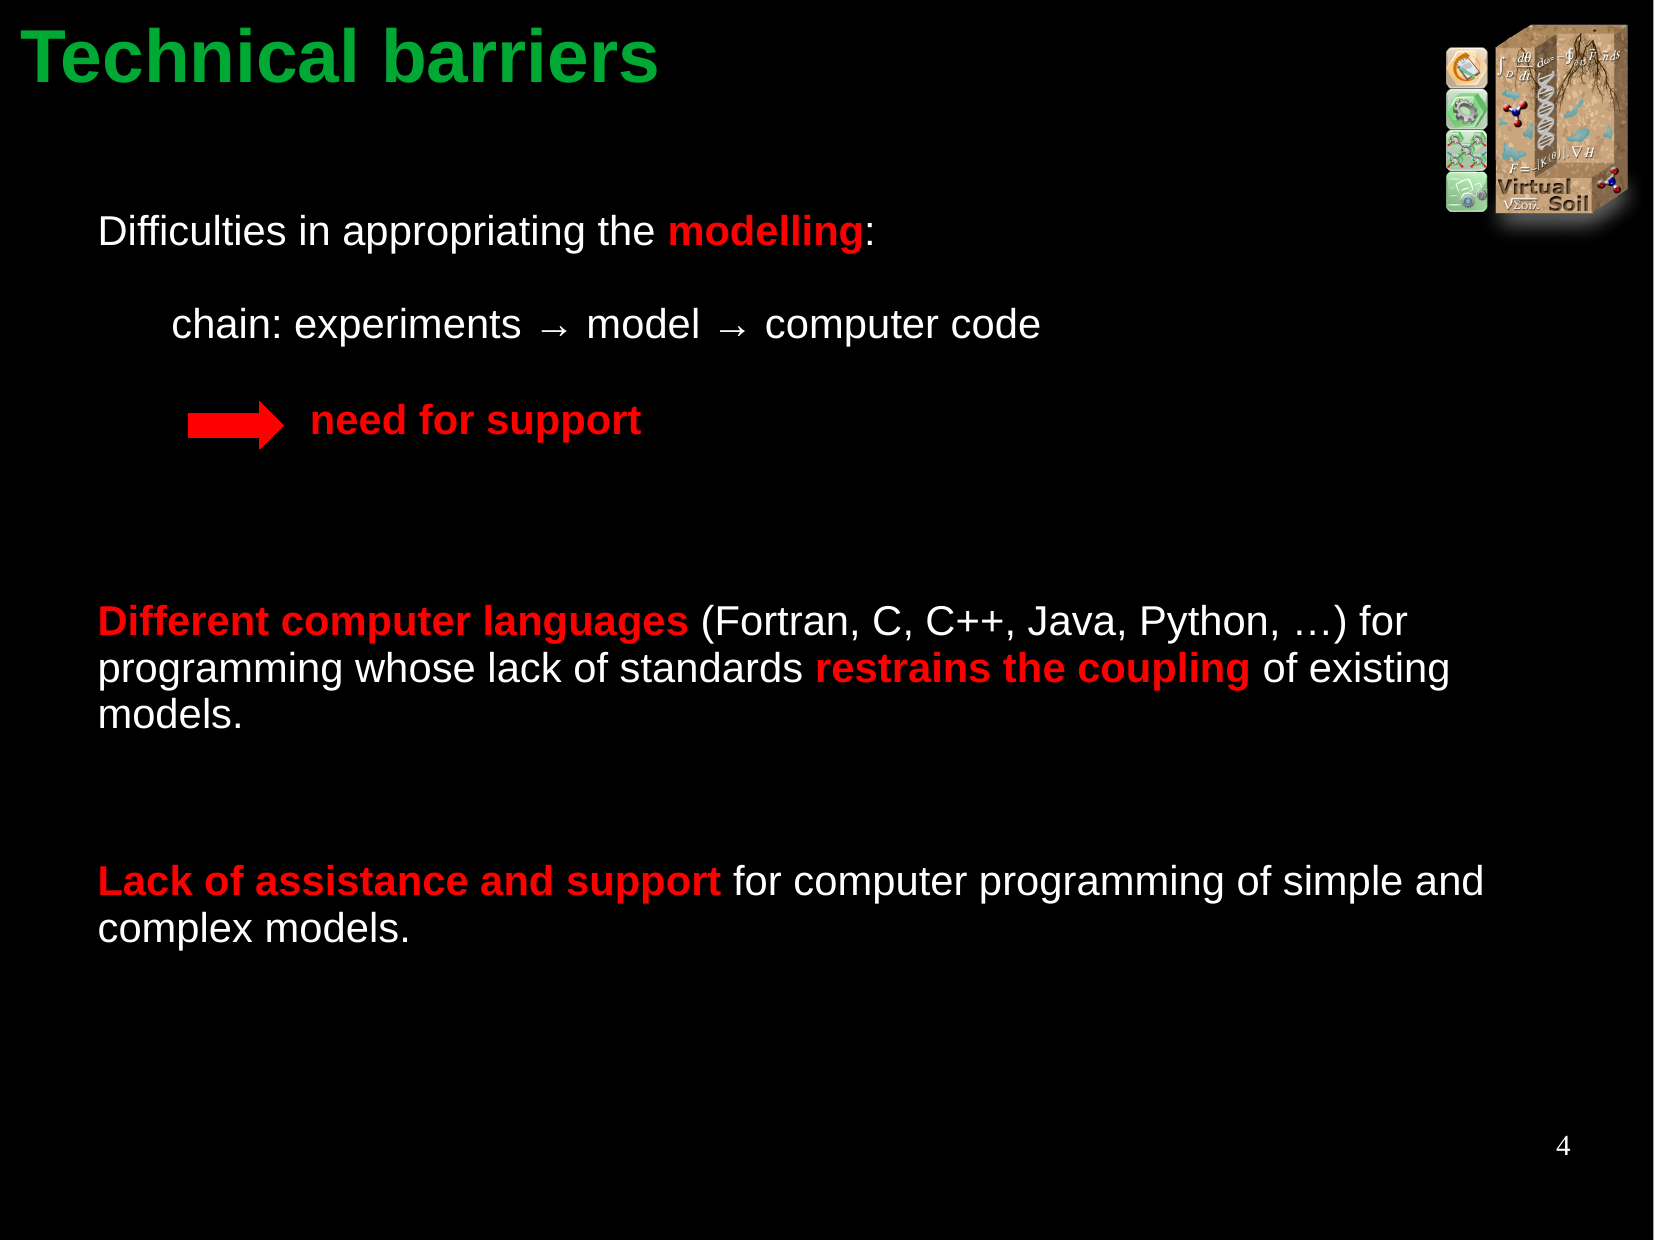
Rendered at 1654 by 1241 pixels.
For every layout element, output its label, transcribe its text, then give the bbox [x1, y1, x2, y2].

text_box need for support [295, 389, 727, 461]
text_box Technical barriers [5, 7, 1276, 107]
text_box Lack of assistance and support for computer programming of simple and complex models. [82, 850, 1607, 992]
text_box Difficulties in appropriating the modelling: chain: experiments → model → computer code [82, 200, 1323, 356]
picture [1409, 0, 1642, 260]
text_box [188, 401, 284, 449]
text_box Different computer languages (Fortran, C, C++, Java, Python, …) for programming whose lack of standards restrains the coupling of existing models. [82, 590, 1607, 745]
